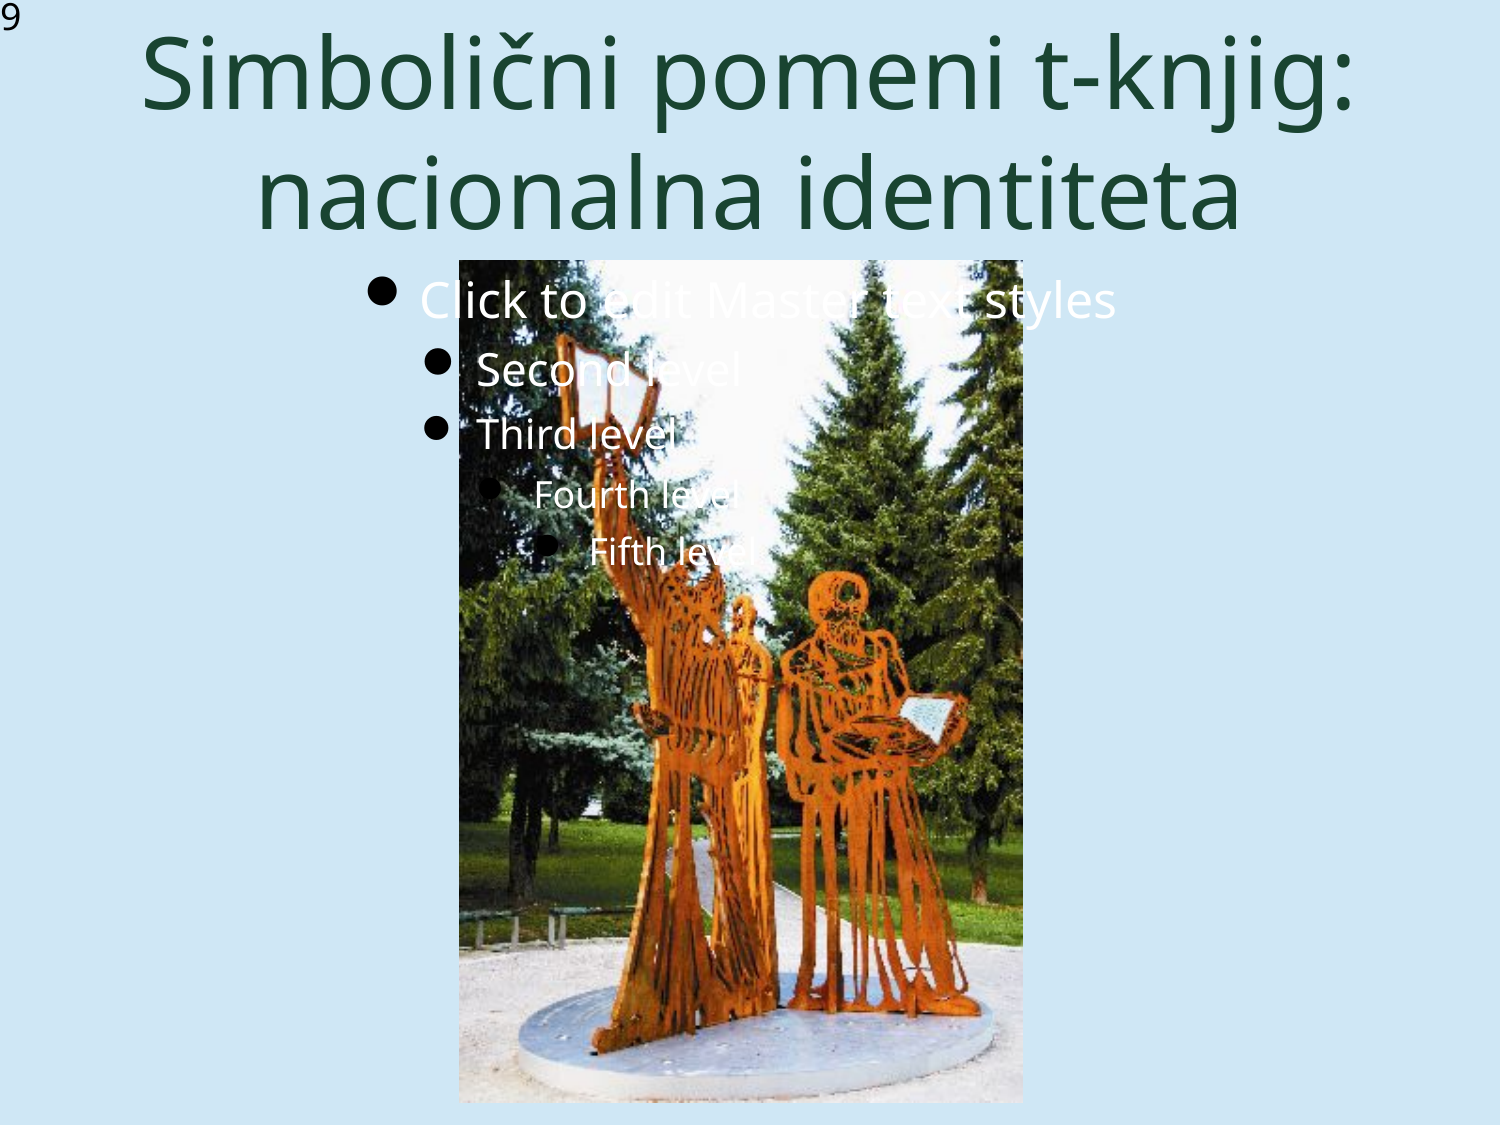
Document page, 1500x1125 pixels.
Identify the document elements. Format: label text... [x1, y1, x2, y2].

picture [459, 260, 1023, 1103]
title Simbolični pomeni t-knjig: nacionalna identiteta [125, 12, 1375, 246]
